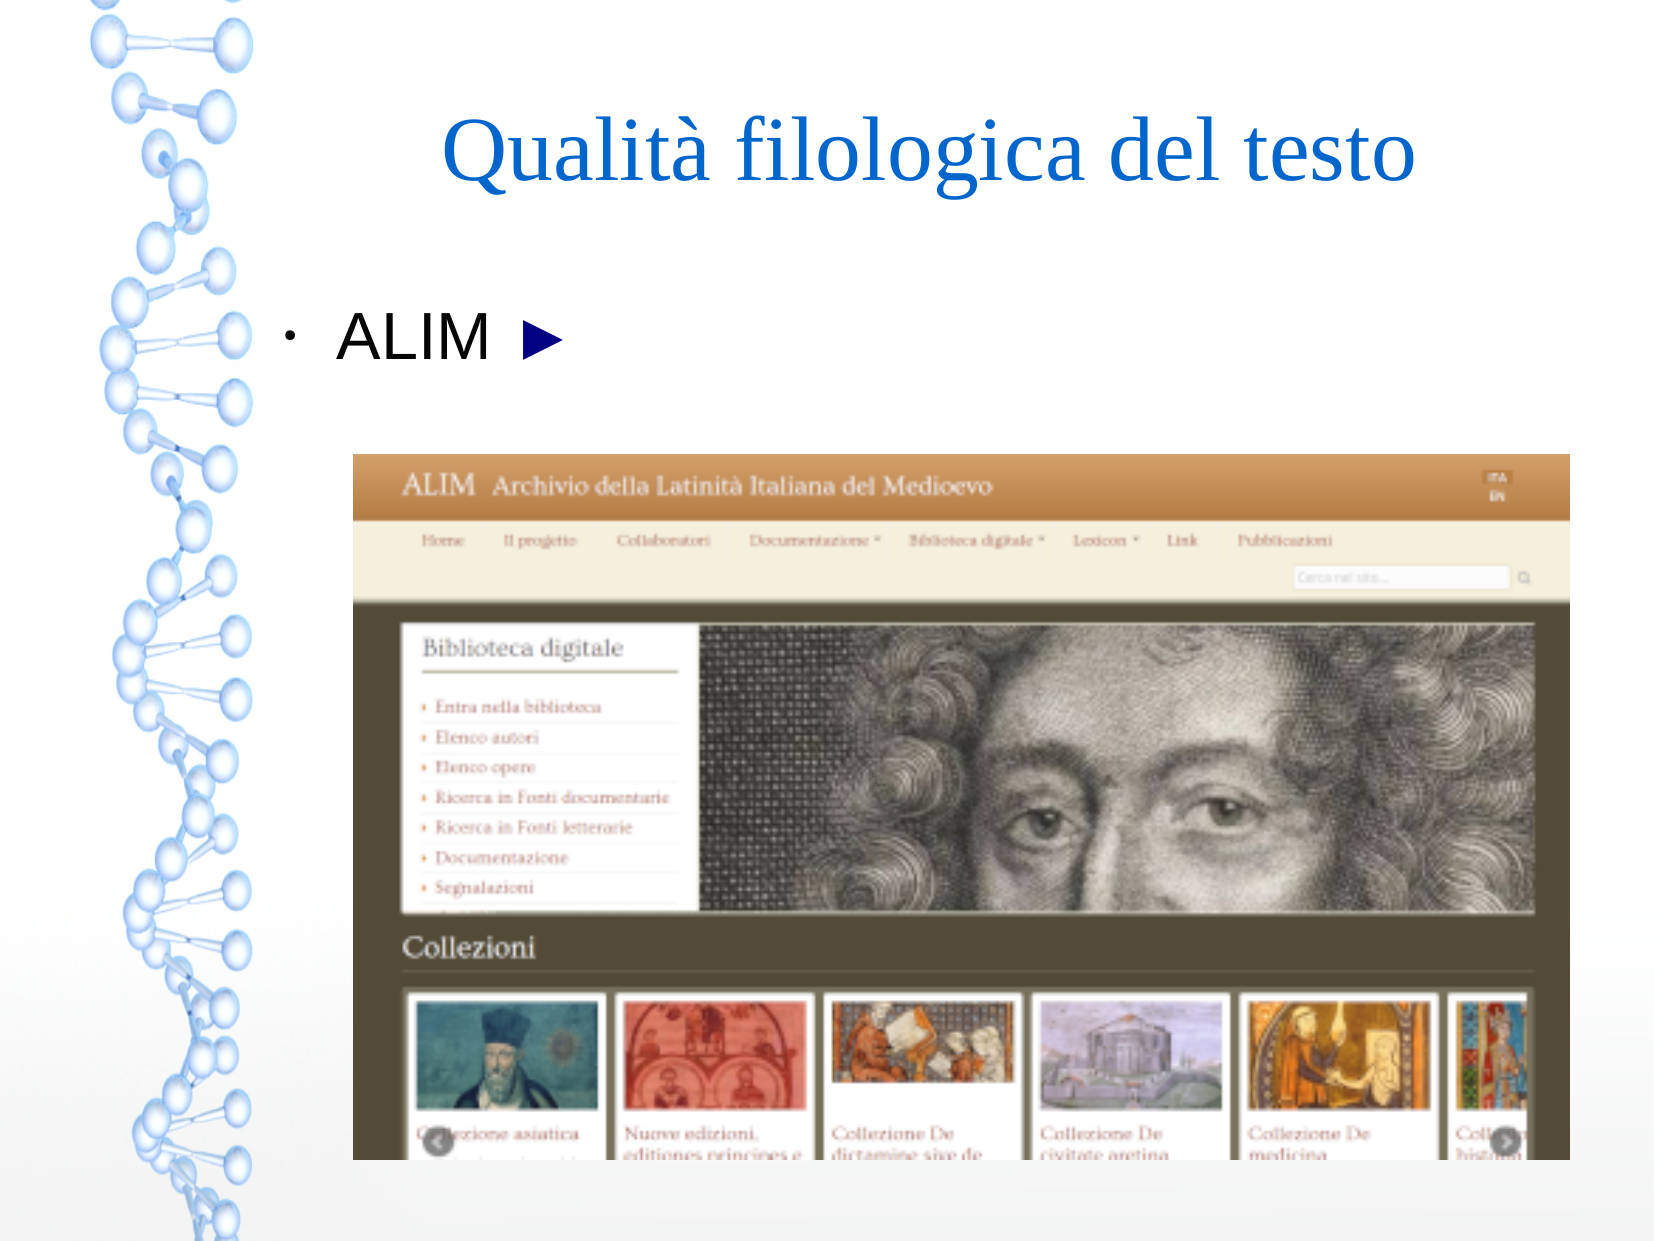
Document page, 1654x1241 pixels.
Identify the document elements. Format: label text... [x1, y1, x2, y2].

title Qualità filologica del testo [265, 47, 1595, 253]
list ALIM ► [265, 299, 915, 1019]
picture [0, 0, 1654, 1241]
